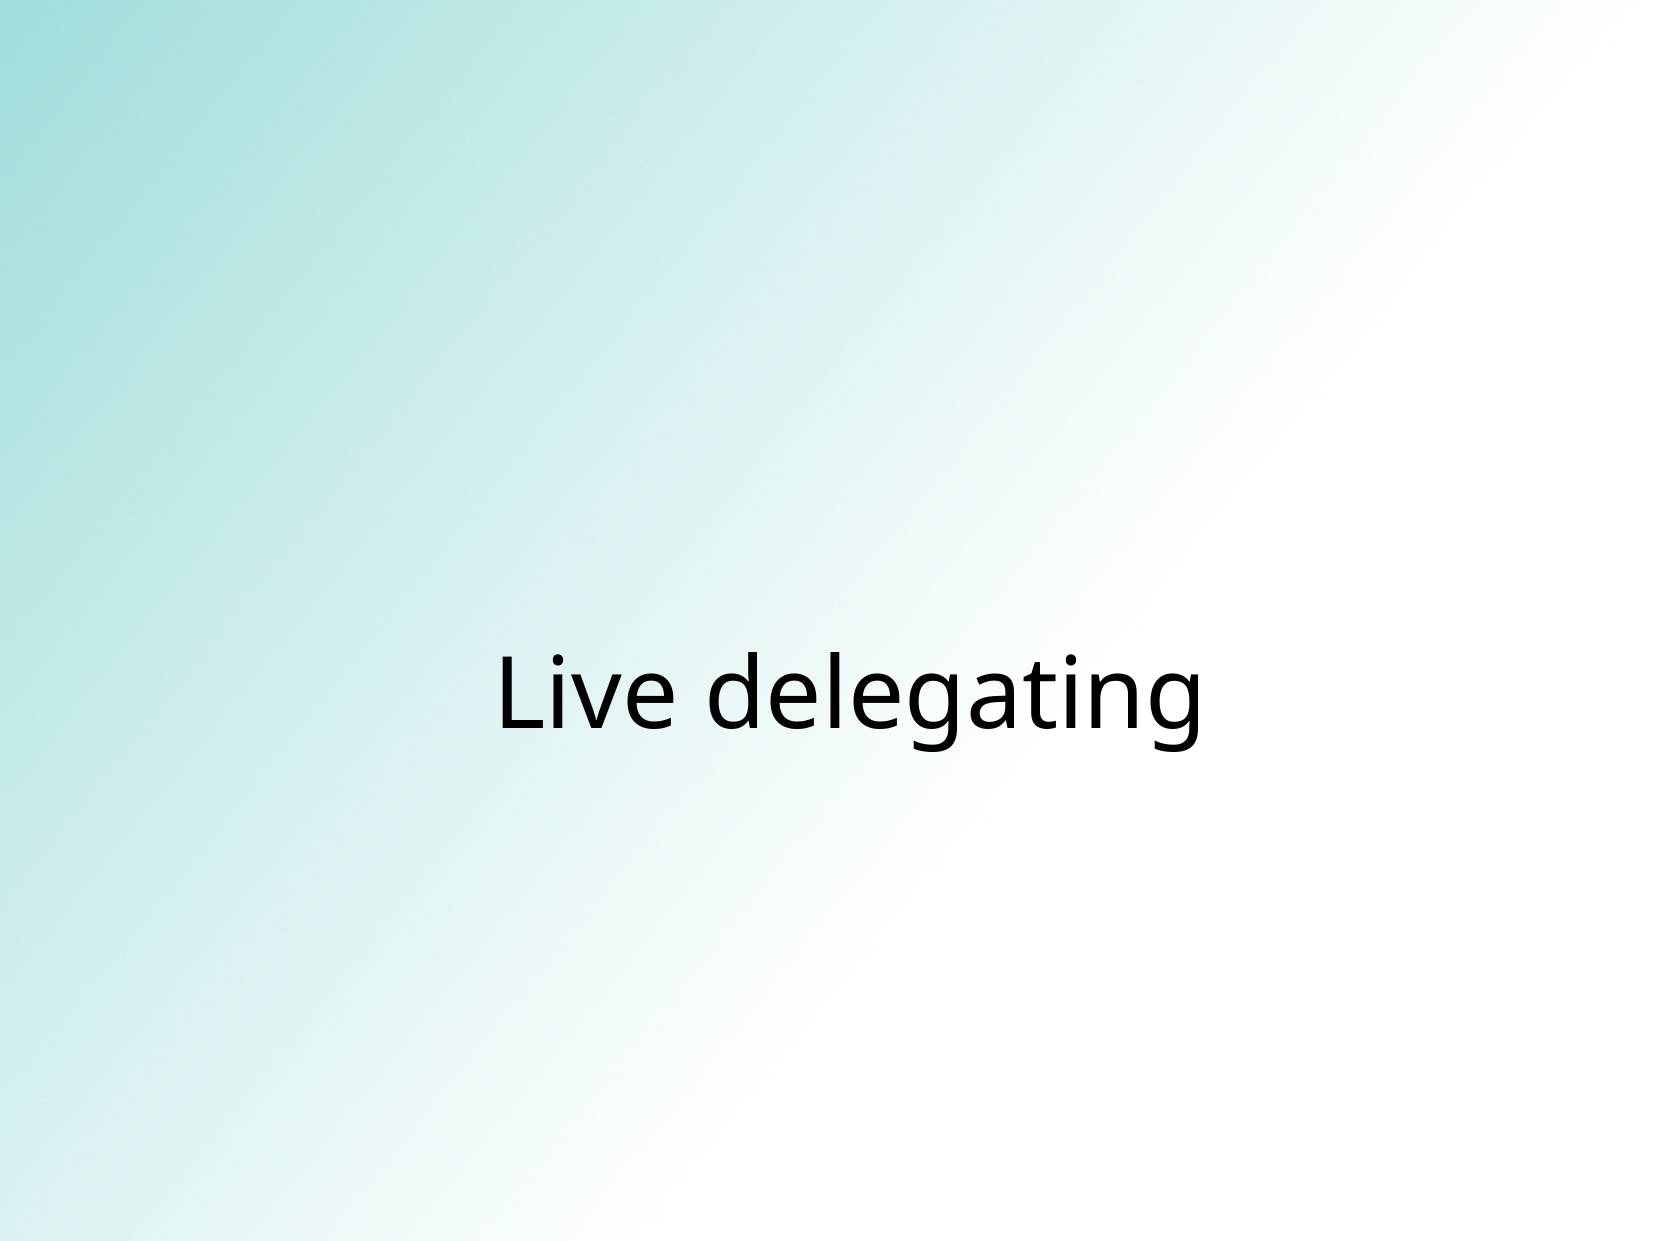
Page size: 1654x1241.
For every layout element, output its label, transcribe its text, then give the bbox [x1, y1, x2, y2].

picture [0, 0, 1654, 1241]
subtitle Live delegating [106, 209, 1595, 1170]
